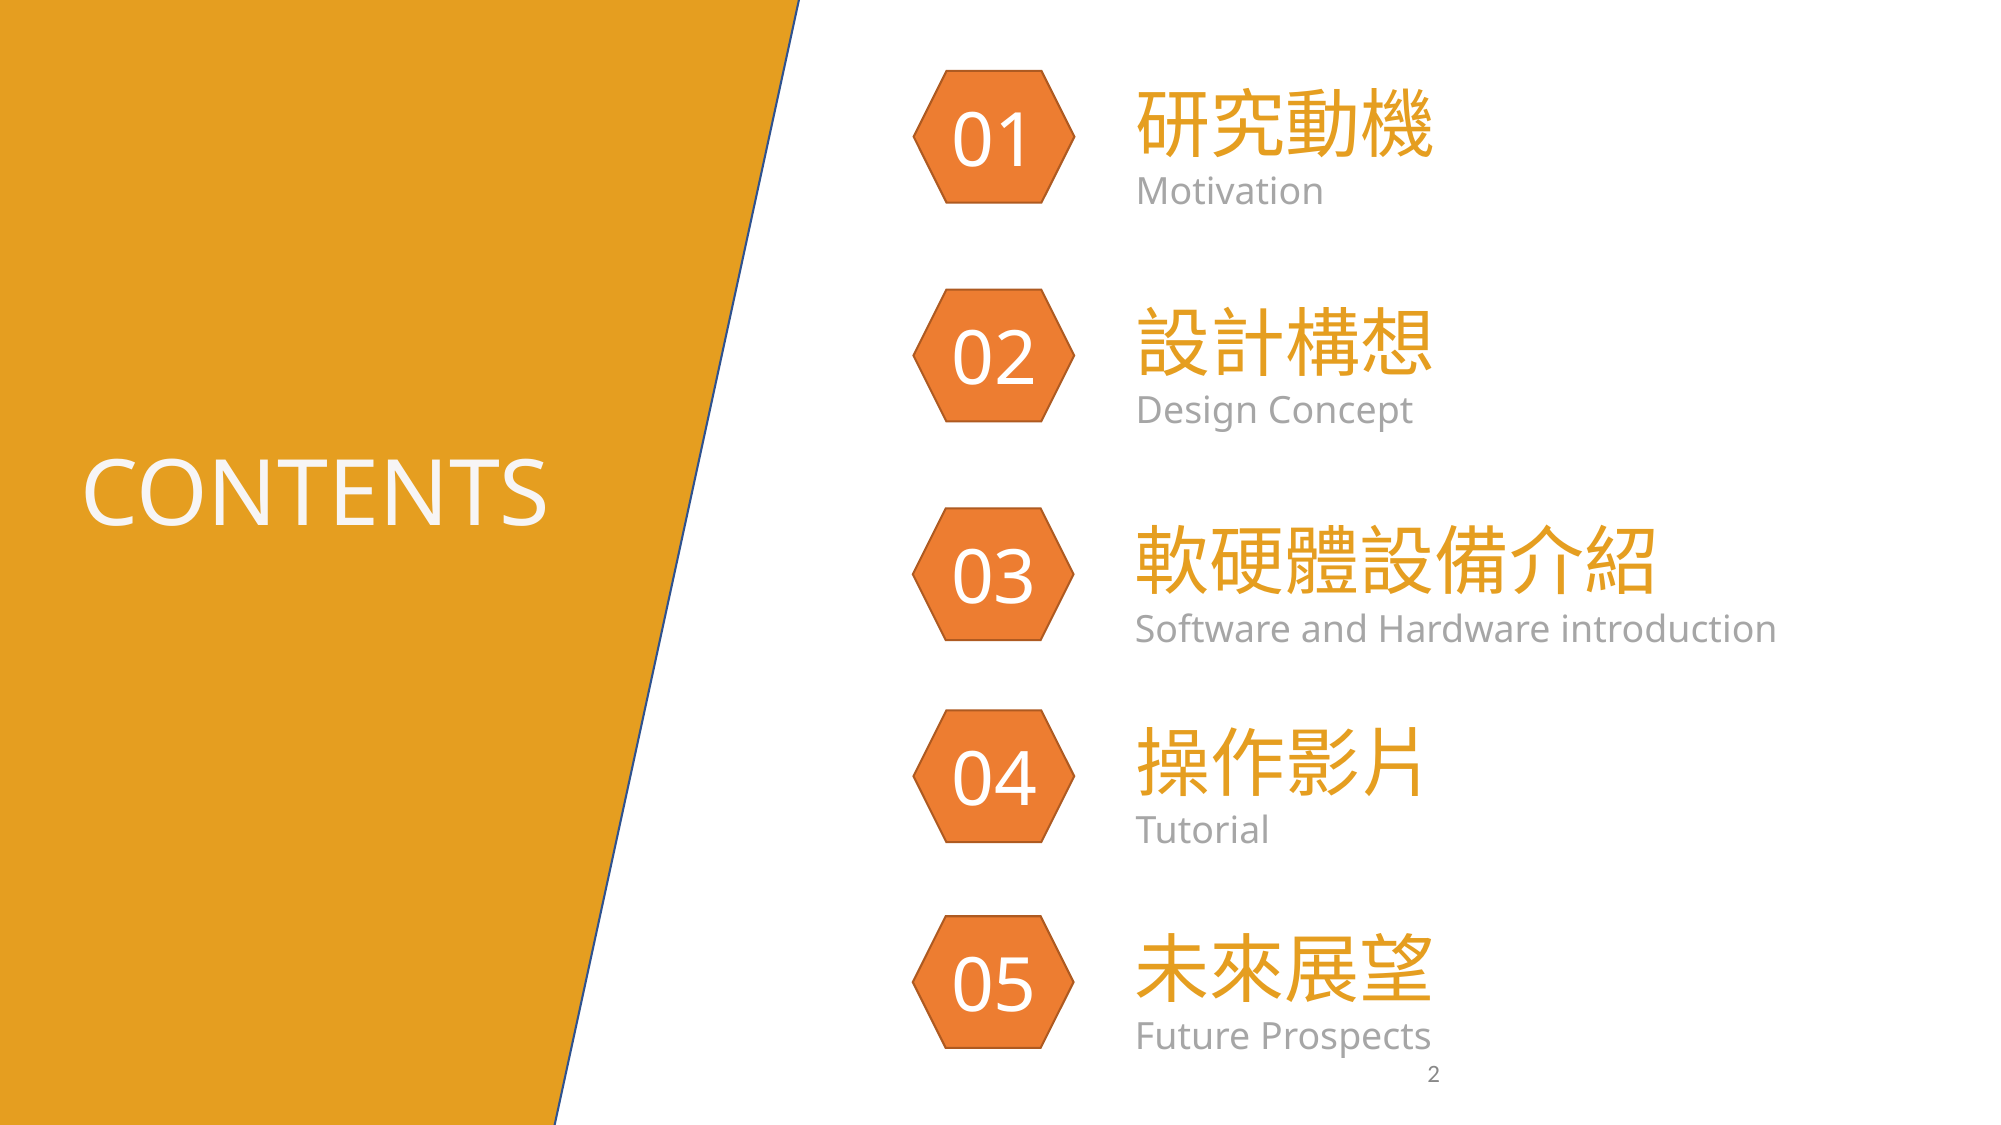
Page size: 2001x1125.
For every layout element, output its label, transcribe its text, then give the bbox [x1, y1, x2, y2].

text_box 未來展望 [1119, 869, 1455, 1005]
text_box [0, 0, 799, 1125]
text_box 05 [936, 929, 1097, 1036]
text_box 03 [936, 521, 1097, 628]
text_box 操作影片 [1120, 663, 1455, 799]
text_box 04 [936, 723, 1098, 830]
text_box CONTENTS [64, 425, 615, 553]
text_box 02 [936, 302, 1098, 409]
text_box Design Concept [1120, 379, 1455, 439]
text_box [913, 91, 936, 182]
text_box [913, 731, 936, 822]
text_box [939, 628, 1047, 641]
text_box [940, 830, 1048, 843]
text_box [913, 310, 936, 401]
text_box 設計構想 [1120, 242, 1455, 379]
text_box 軟硬體設備介紹 [1119, 461, 1677, 597]
text_box 研究動機 [1120, 23, 1455, 160]
text_box Software and Hardware introduction [1119, 596, 1863, 658]
text_box [912, 935, 936, 1029]
text_box Tutorial [1120, 798, 1571, 860]
text_box [940, 70, 1048, 83]
text_box [940, 190, 1048, 203]
text_box Motivation [1120, 160, 1348, 221]
text_box [912, 527, 936, 621]
text_box [939, 916, 1047, 929]
text_box 01 [936, 83, 1098, 190]
text_box [939, 508, 1047, 521]
text_box [940, 710, 1048, 723]
text_box [940, 409, 1048, 422]
text_box [940, 289, 1048, 302]
text_box 2 [1412, 1042, 1863, 1103]
text_box [939, 1036, 1047, 1048]
text_box Future Prospects [1119, 1004, 1478, 1066]
